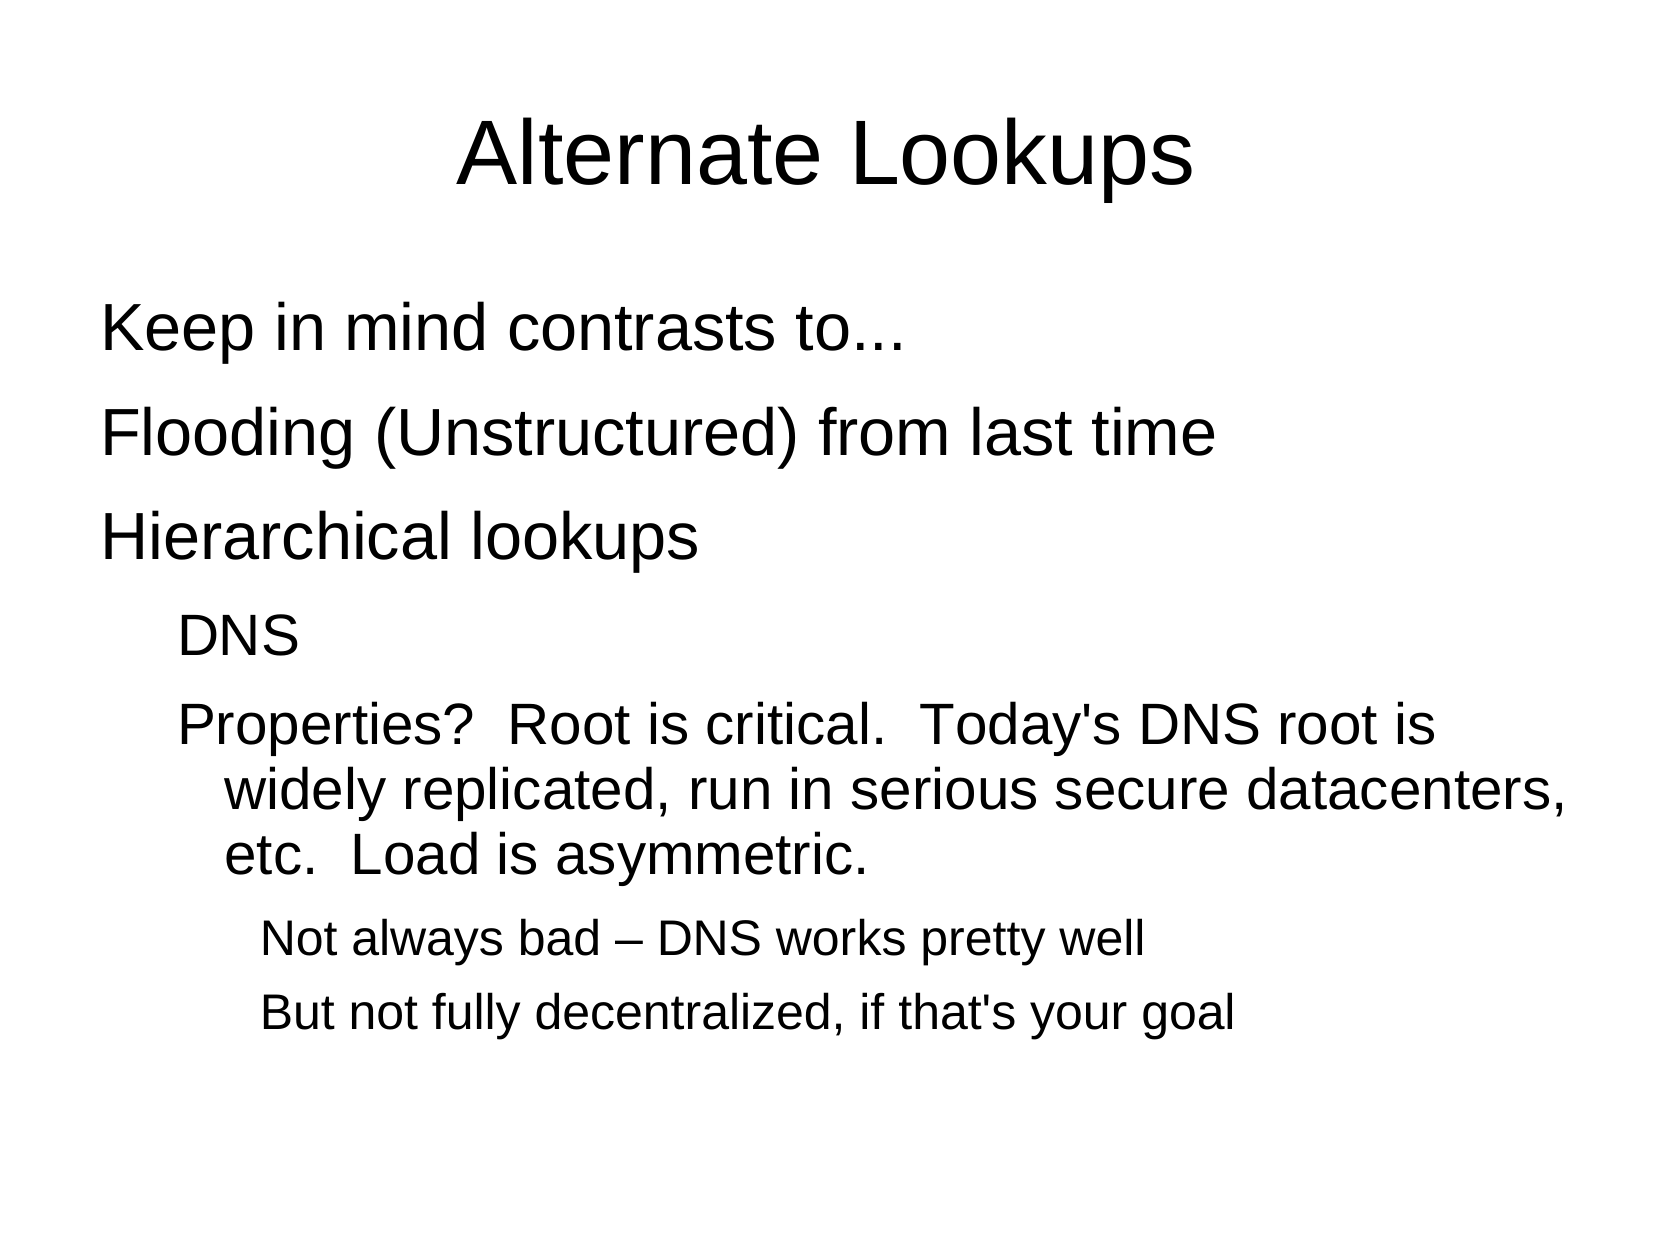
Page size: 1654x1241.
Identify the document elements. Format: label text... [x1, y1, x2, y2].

title Alternate Lookups [82, 56, 1571, 250]
list Keep in mind contrasts to... Flooding (Unstructured) from last time Hierarchical lookups DNS Properties? Root is critical. Today's DNS root is widely replicated, run in serious secure datacenters, etc. Load is asymmetric. Not always bad – DNS works pretty well But not fully decentralized, if that's your goal [82, 290, 1571, 1106]
